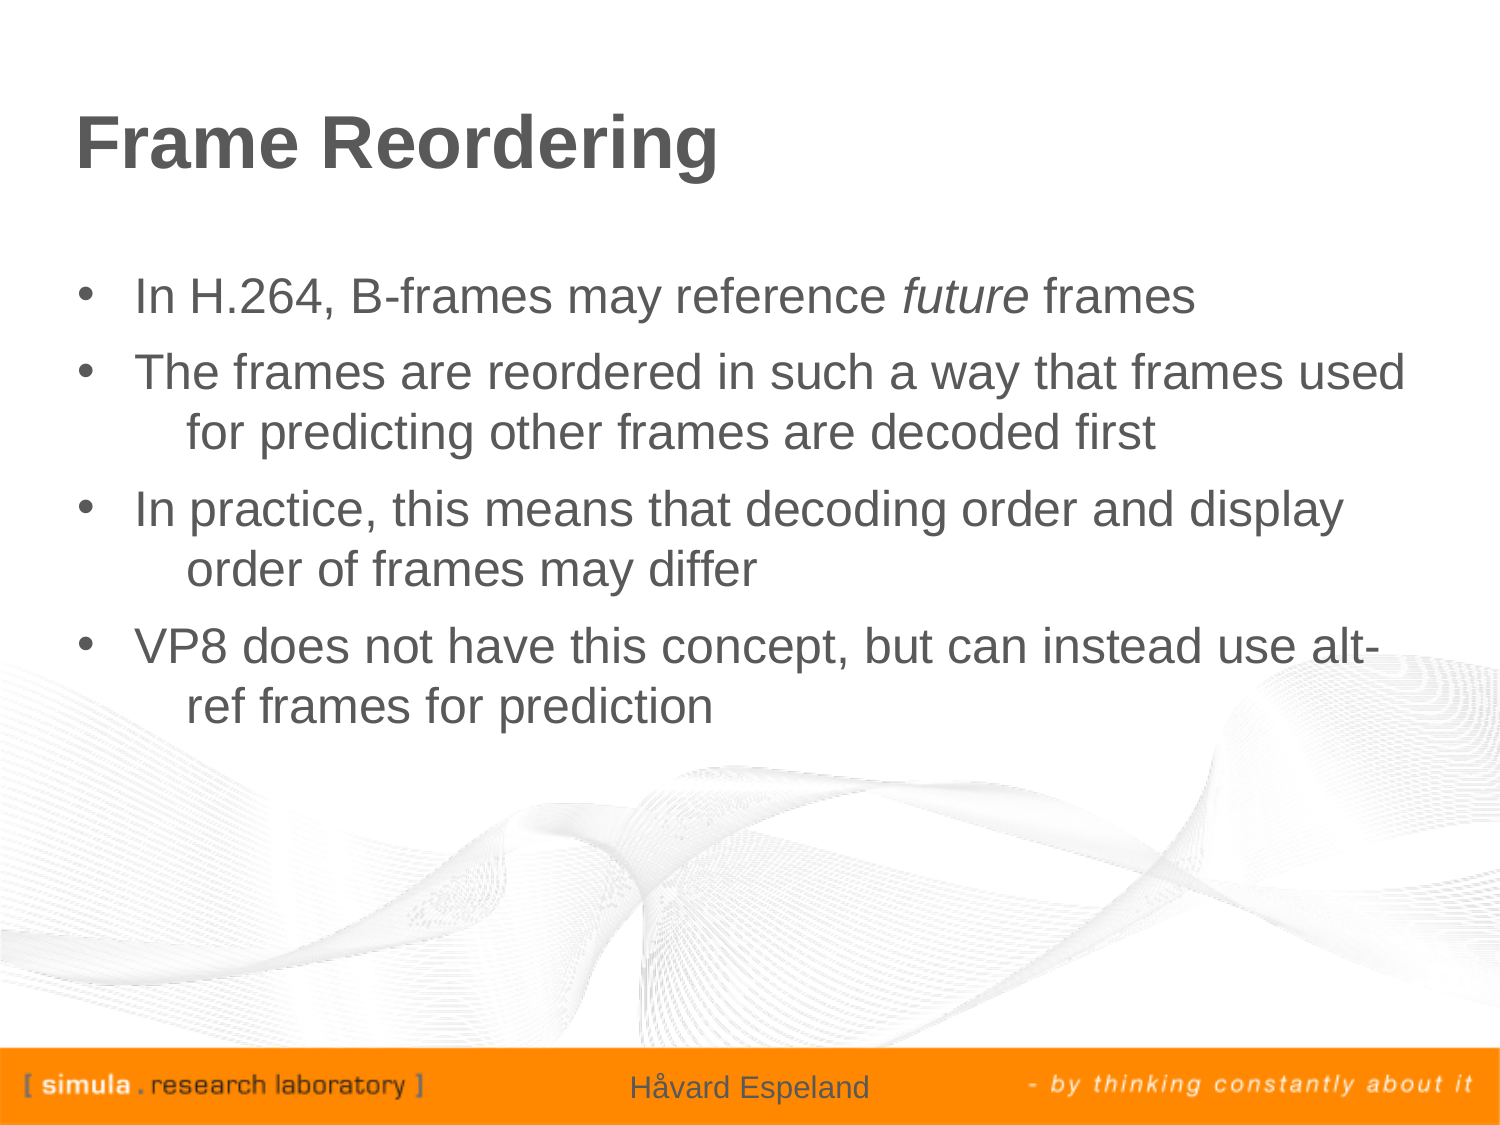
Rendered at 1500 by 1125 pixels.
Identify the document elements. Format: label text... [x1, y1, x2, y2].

picture [0, 654, 1500, 1125]
title Frame Reordering [75, 52, 1425, 226]
list In H.264, B-frames may reference future frames The frames are reordered in such a way that frames used for predicting other frames are decoded first In practice, this means that decoding order and display order of frames may differ VP8 does not have this concept, but can instead use alt-ref frames for prediction [75, 263, 1425, 916]
